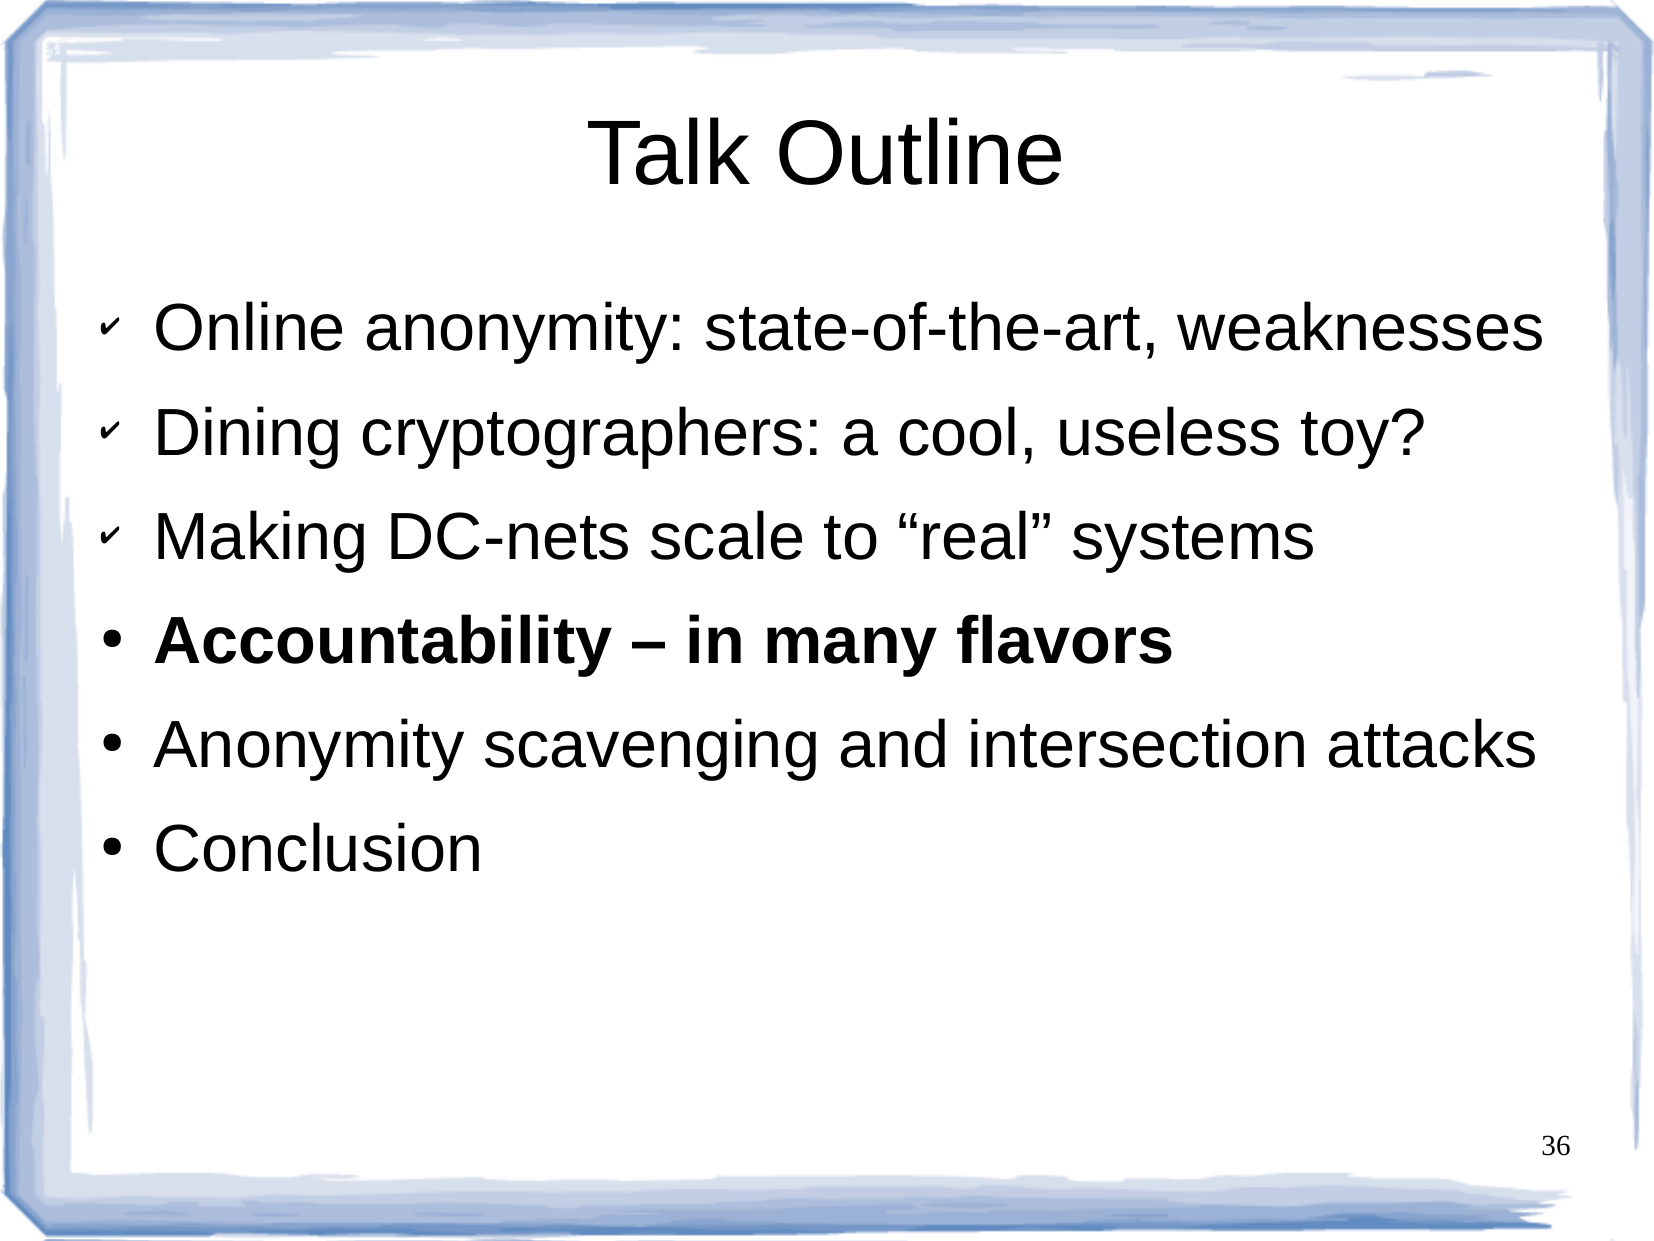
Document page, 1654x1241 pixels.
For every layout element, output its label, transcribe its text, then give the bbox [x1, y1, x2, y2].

list Online anonymity: state-of-the-art, weaknesses Dining cryptographers: a cool, useless toy? Making DC-nets scale to “real” systems Accountability – in many flavors Anonymity scavenging and intersection attacks Conclusion [82, 290, 1571, 885]
title Talk Outline [82, 49, 1571, 257]
picture [0, 0, 1654, 1241]
